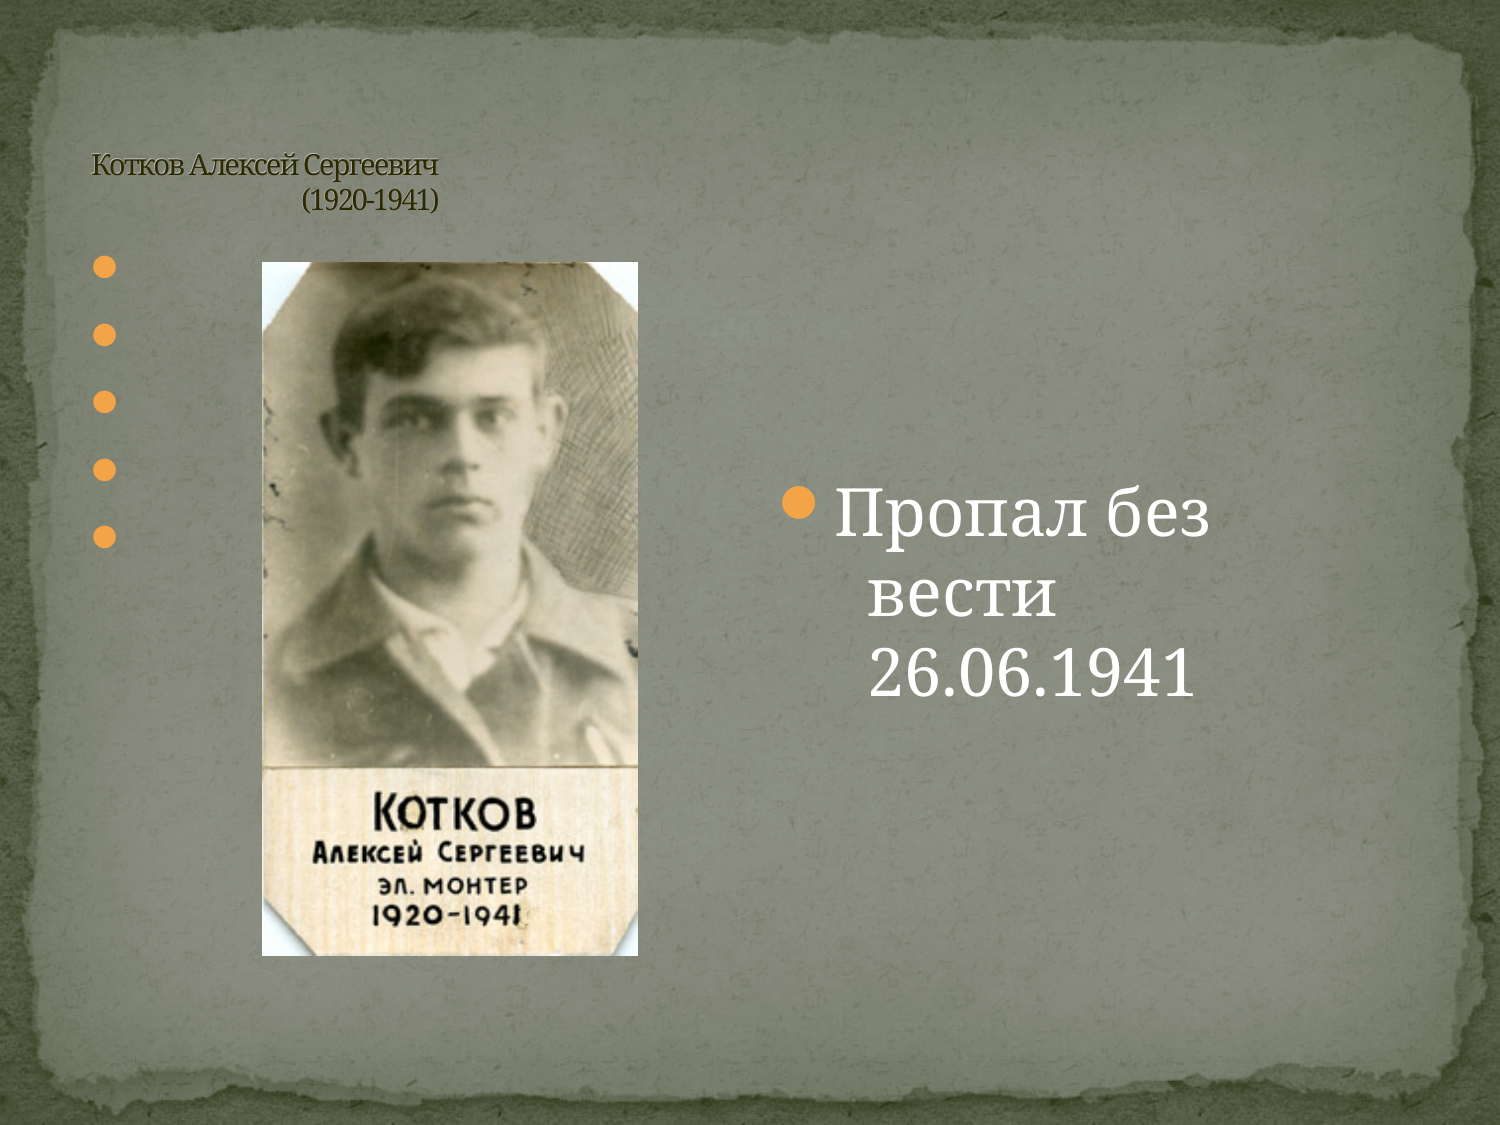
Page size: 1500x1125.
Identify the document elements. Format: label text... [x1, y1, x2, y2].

list [75, 237, 738, 1005]
title Котков Алексей Сергеевич (1920-1941) [76, 44, 1392, 224]
list Пропал без вести 26.06.1941 [762, 462, 1426, 1005]
picture [262, 262, 638, 956]
